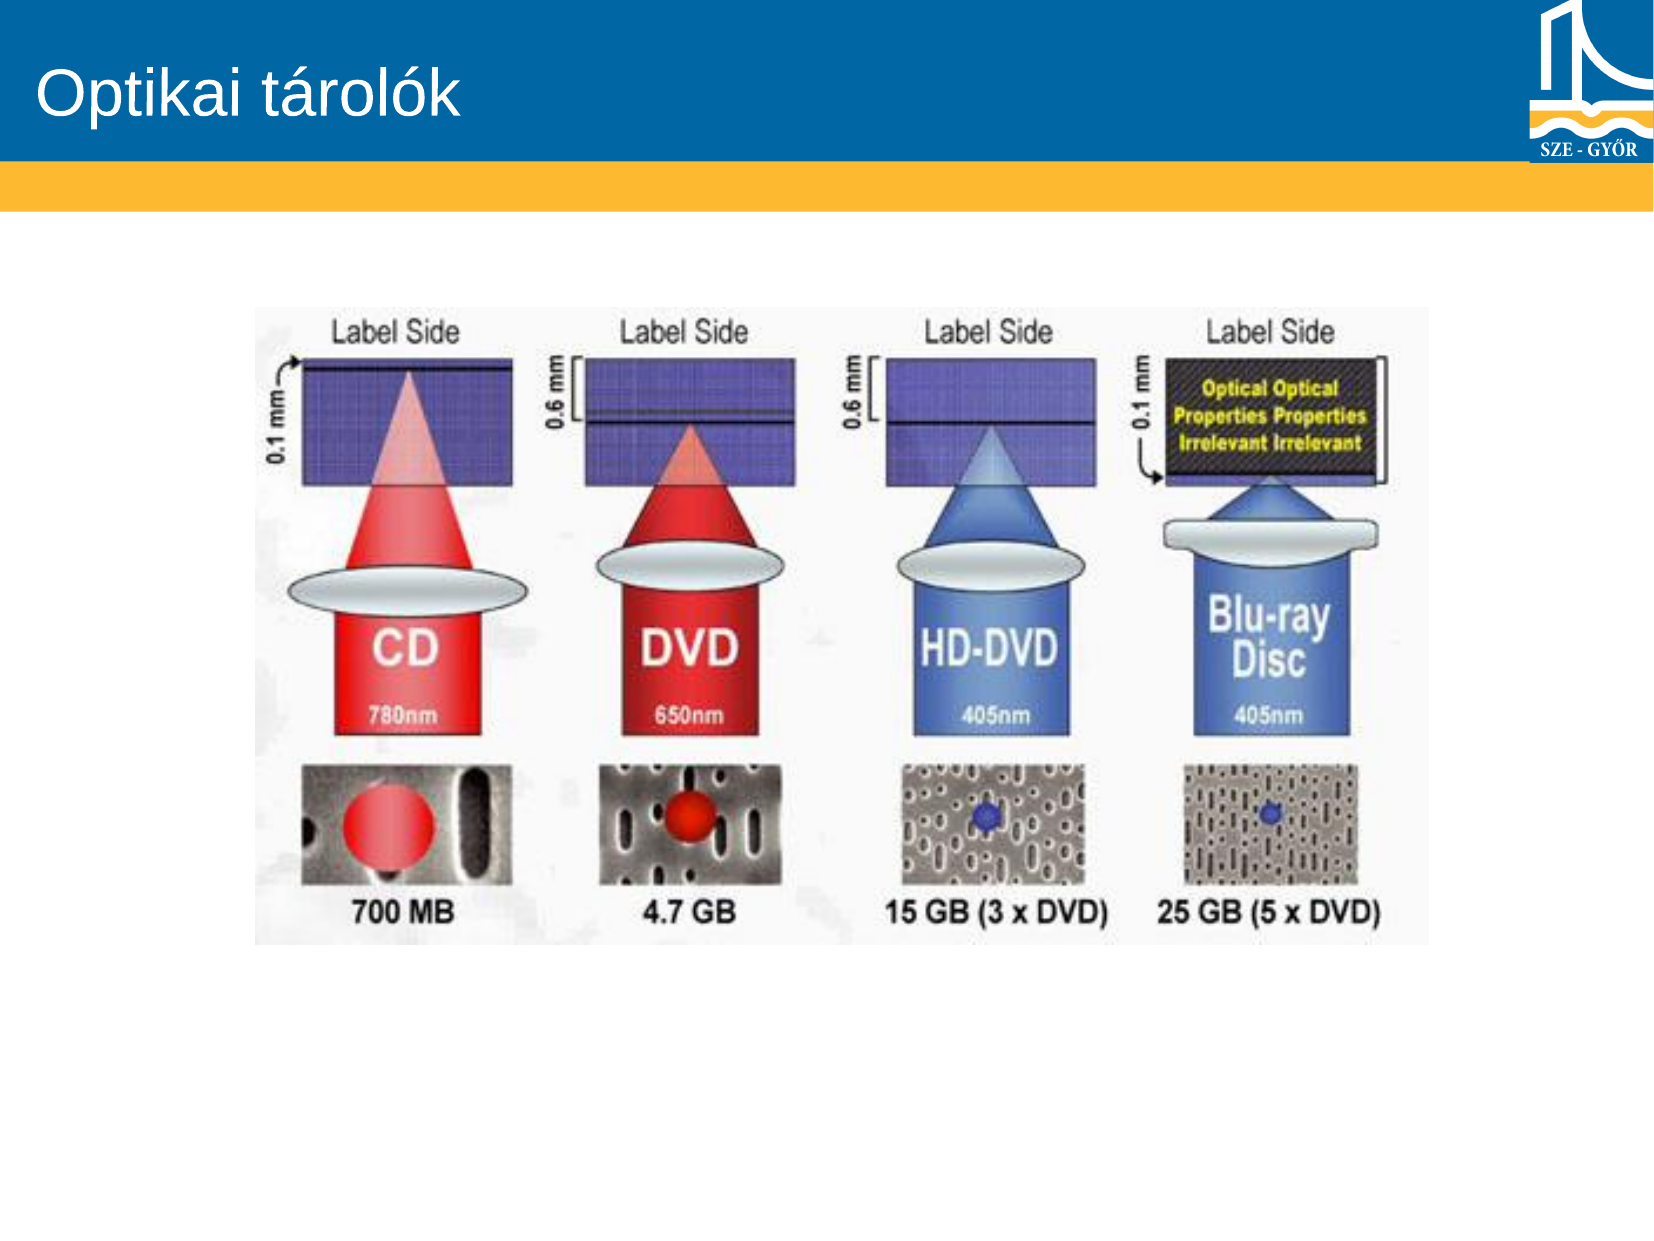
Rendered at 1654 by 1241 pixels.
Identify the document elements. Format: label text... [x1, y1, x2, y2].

picture [1529, 0, 1654, 163]
picture [255, 307, 1429, 945]
text_box Optikai tárolók [34, 48, 1524, 144]
